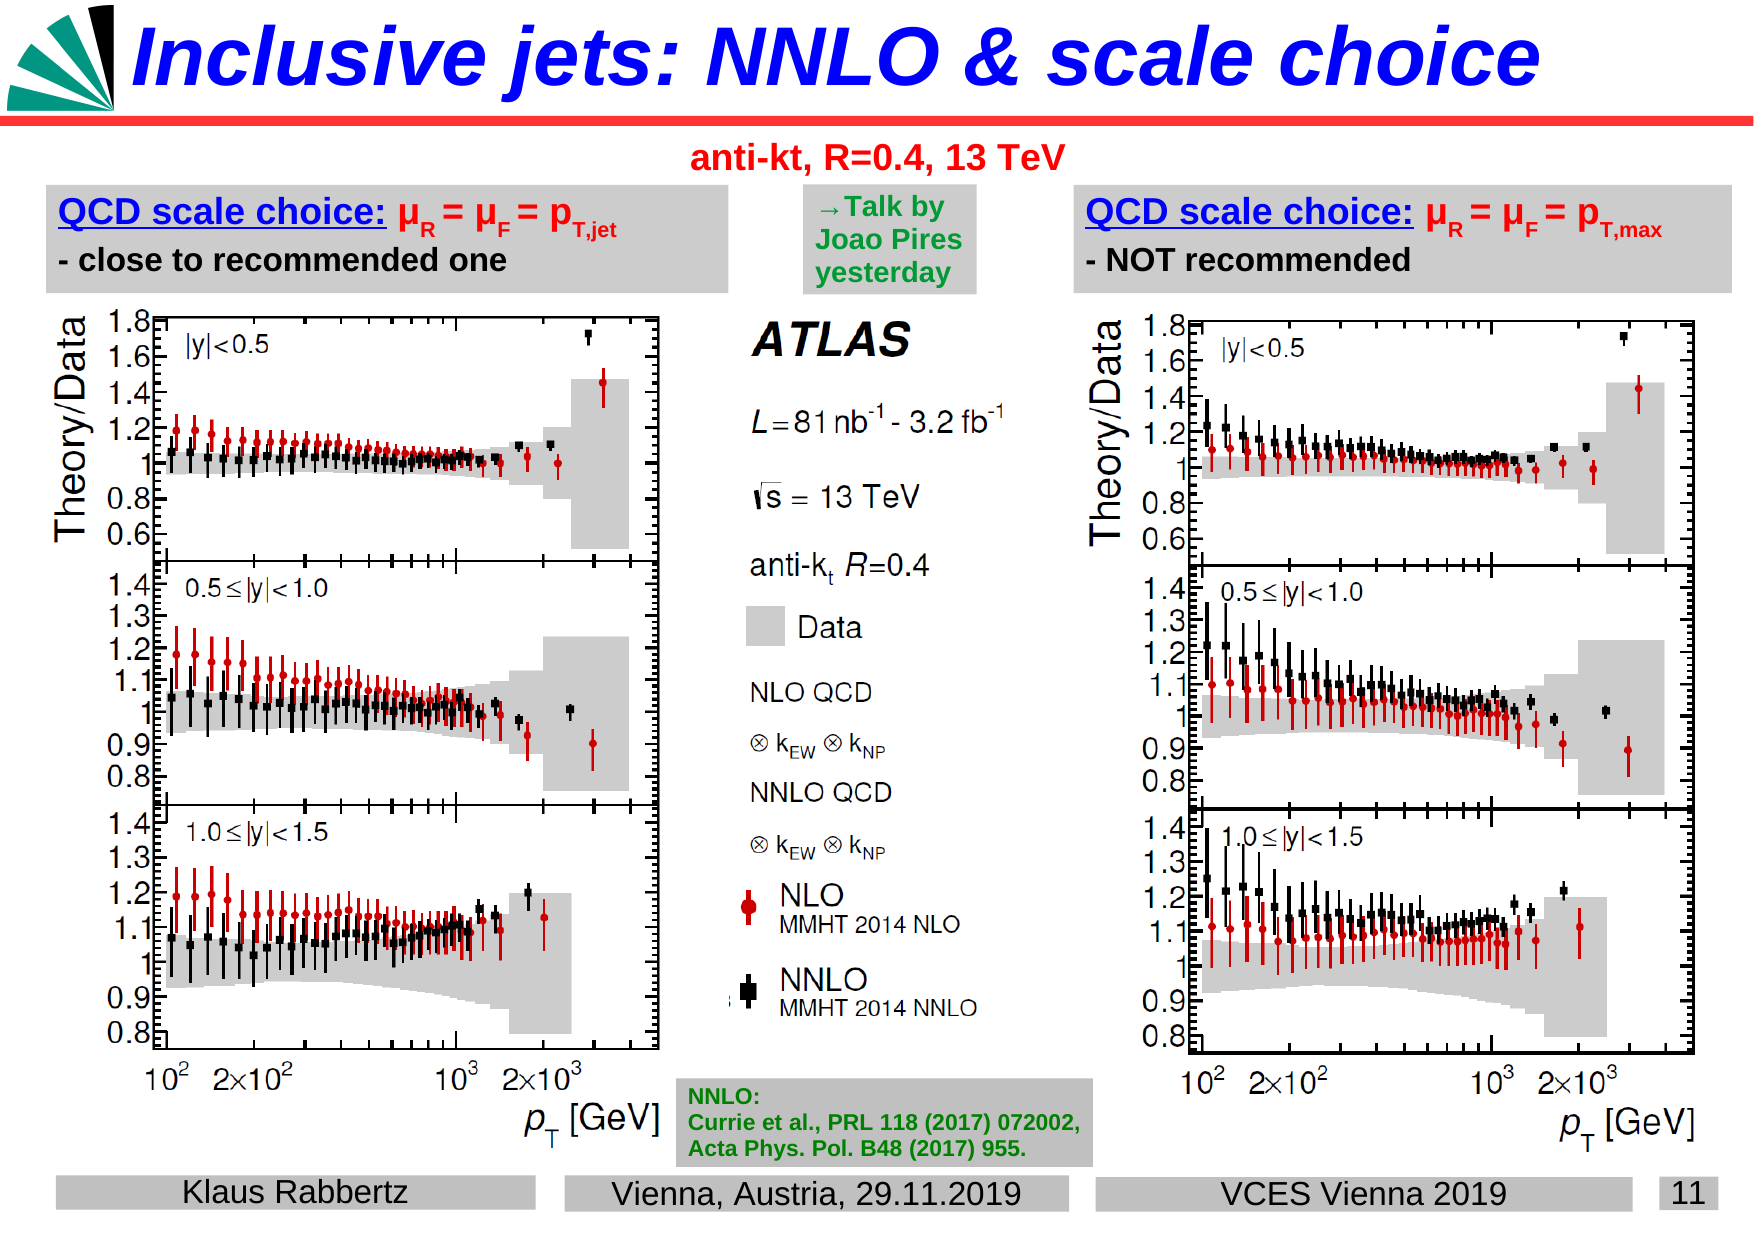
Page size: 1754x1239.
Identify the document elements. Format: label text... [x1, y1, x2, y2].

text_box anti-kt, R=0.4, 13 TeV [678, 130, 1079, 185]
text_box NNLO: Currie et al., PRL 118 (2017) 072002, Acta Phys. Pol. B48 (2017) 955. [676, 1078, 1093, 1167]
title Inclusive jets: NNLO & scale choice [129, 0, 1545, 114]
picture [7, 5, 114, 112]
text_box QCD scale choice: μR = μF = pT,max - NOT recommended [1073, 184, 1732, 294]
picture [44, 305, 673, 1157]
picture [740, 315, 1015, 866]
picture [729, 872, 990, 1029]
text_box QCD scale choice: μR = μF = pT,jet - close to recommended one [46, 184, 729, 294]
text_box →Talk by Joao Pires yesterday [803, 184, 977, 295]
picture [1082, 308, 1705, 1157]
